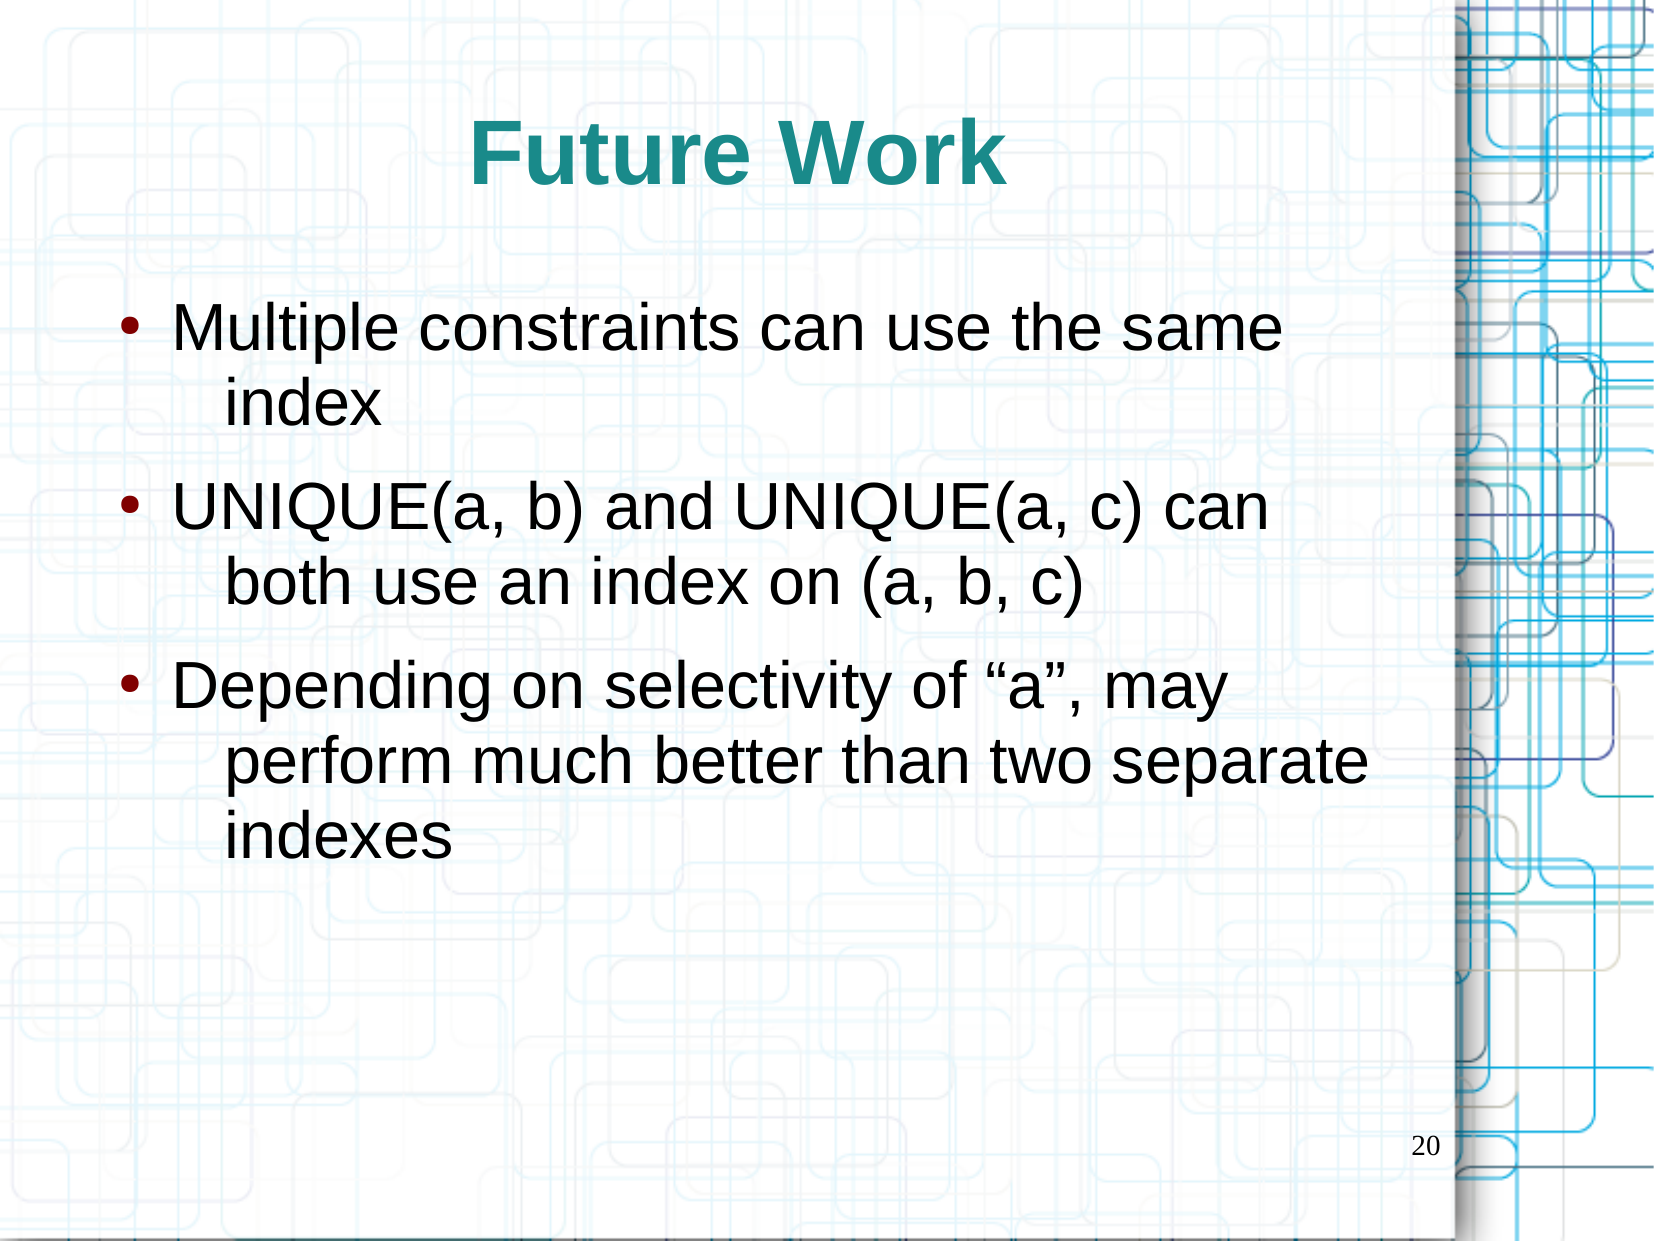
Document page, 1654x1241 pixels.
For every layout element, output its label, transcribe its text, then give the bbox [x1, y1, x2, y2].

picture [0, 0, 1654, 1241]
title Future Work [59, 56, 1418, 250]
list Multiple constraints can use the same index UNIQUE(a, b) and UNIQUE(a, c) can both use an index on (a, b, c) Depending on selectivity of “a”, may perform much better than two separate indexes [82, 290, 1418, 1094]
